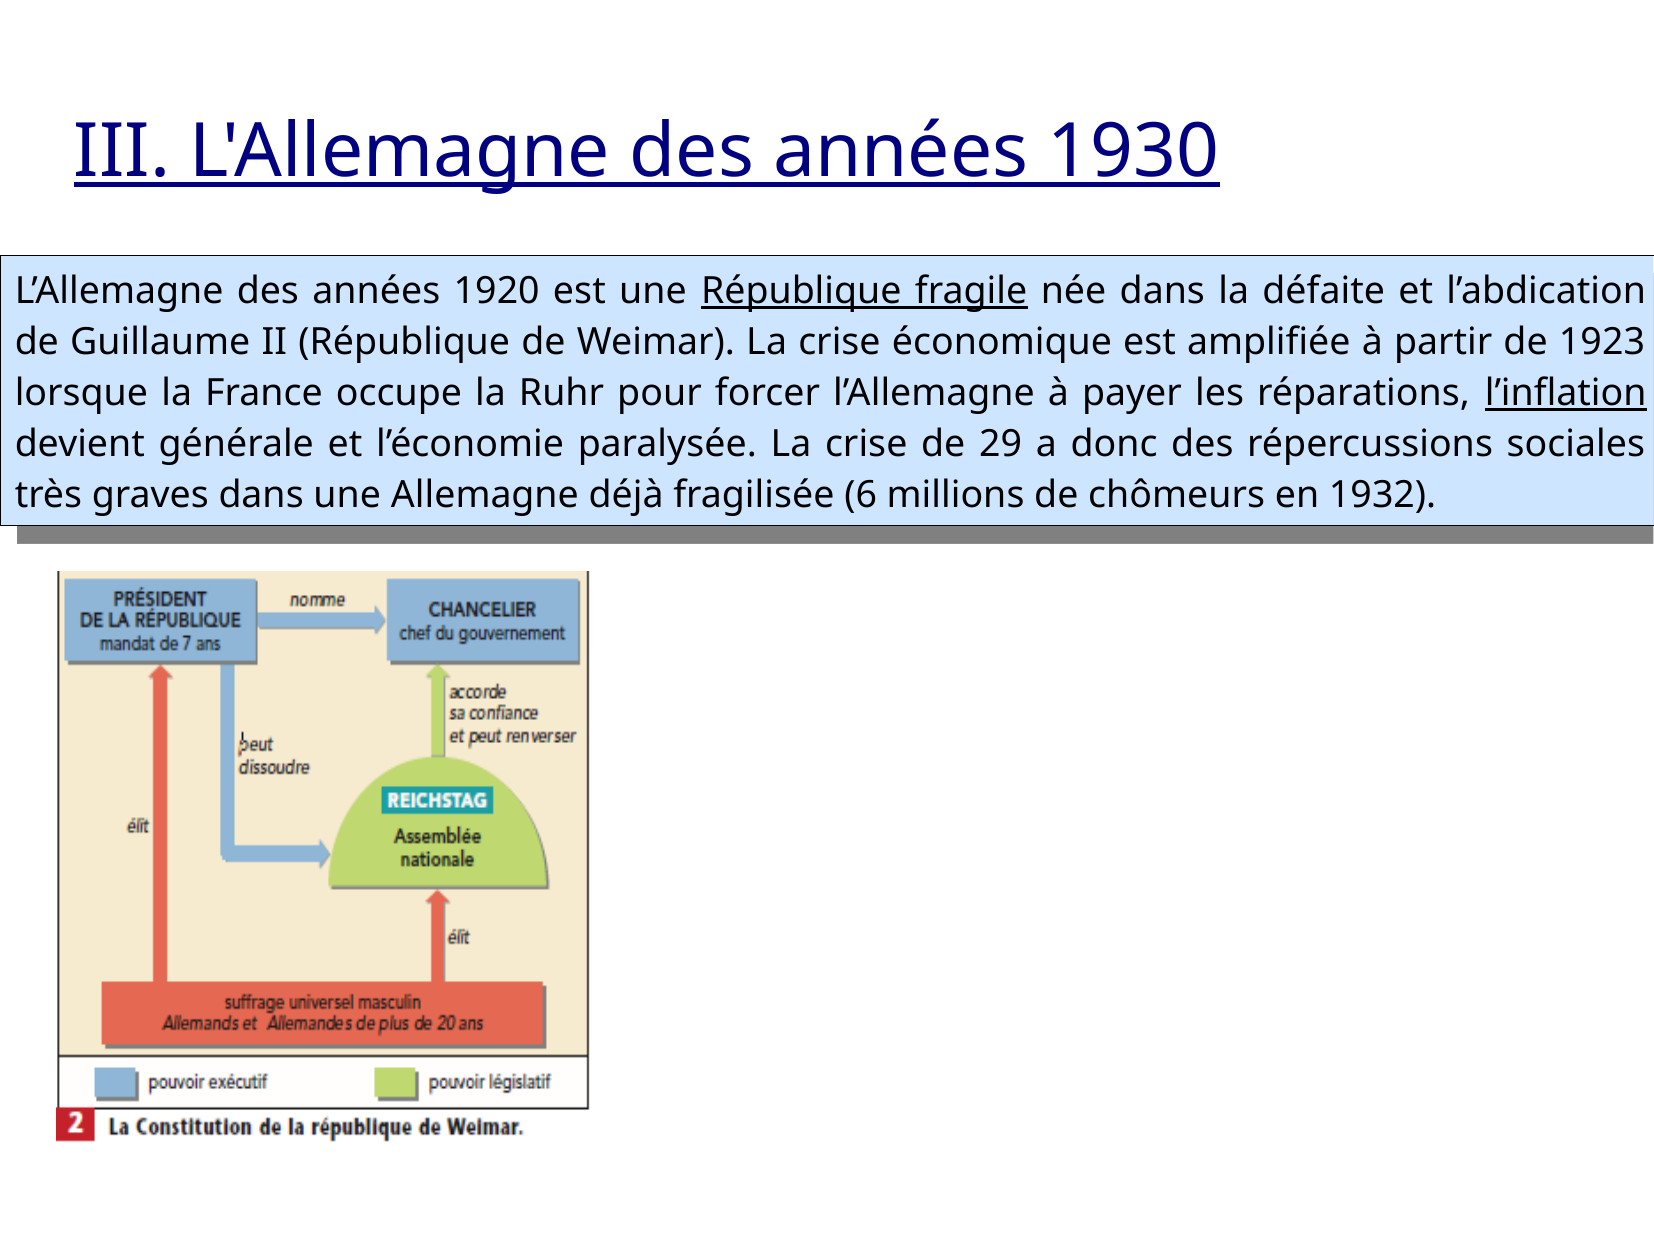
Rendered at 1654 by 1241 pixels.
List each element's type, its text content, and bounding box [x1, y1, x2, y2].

text_box III. L'Allemagne des années 1930 [59, 88, 1477, 198]
picture [56, 571, 591, 1152]
text_box L’Allemagne des années 1920 est une République fragile née dans la défaite et l’abdication de Guillaume II (République de Weimar). La crise économique est amplifiée à partir de 1923 lorsque la France occupe la Ruhr pour forcer l’Allemagne à payer les réparations, l’inflation devient générale et l’économie paralysée. La crise de 29 a donc des répercussions sociales très graves dans une Allemagne déjà fragilisée (6 millions de chômeurs en 1932). [0, 255, 1654, 502]
